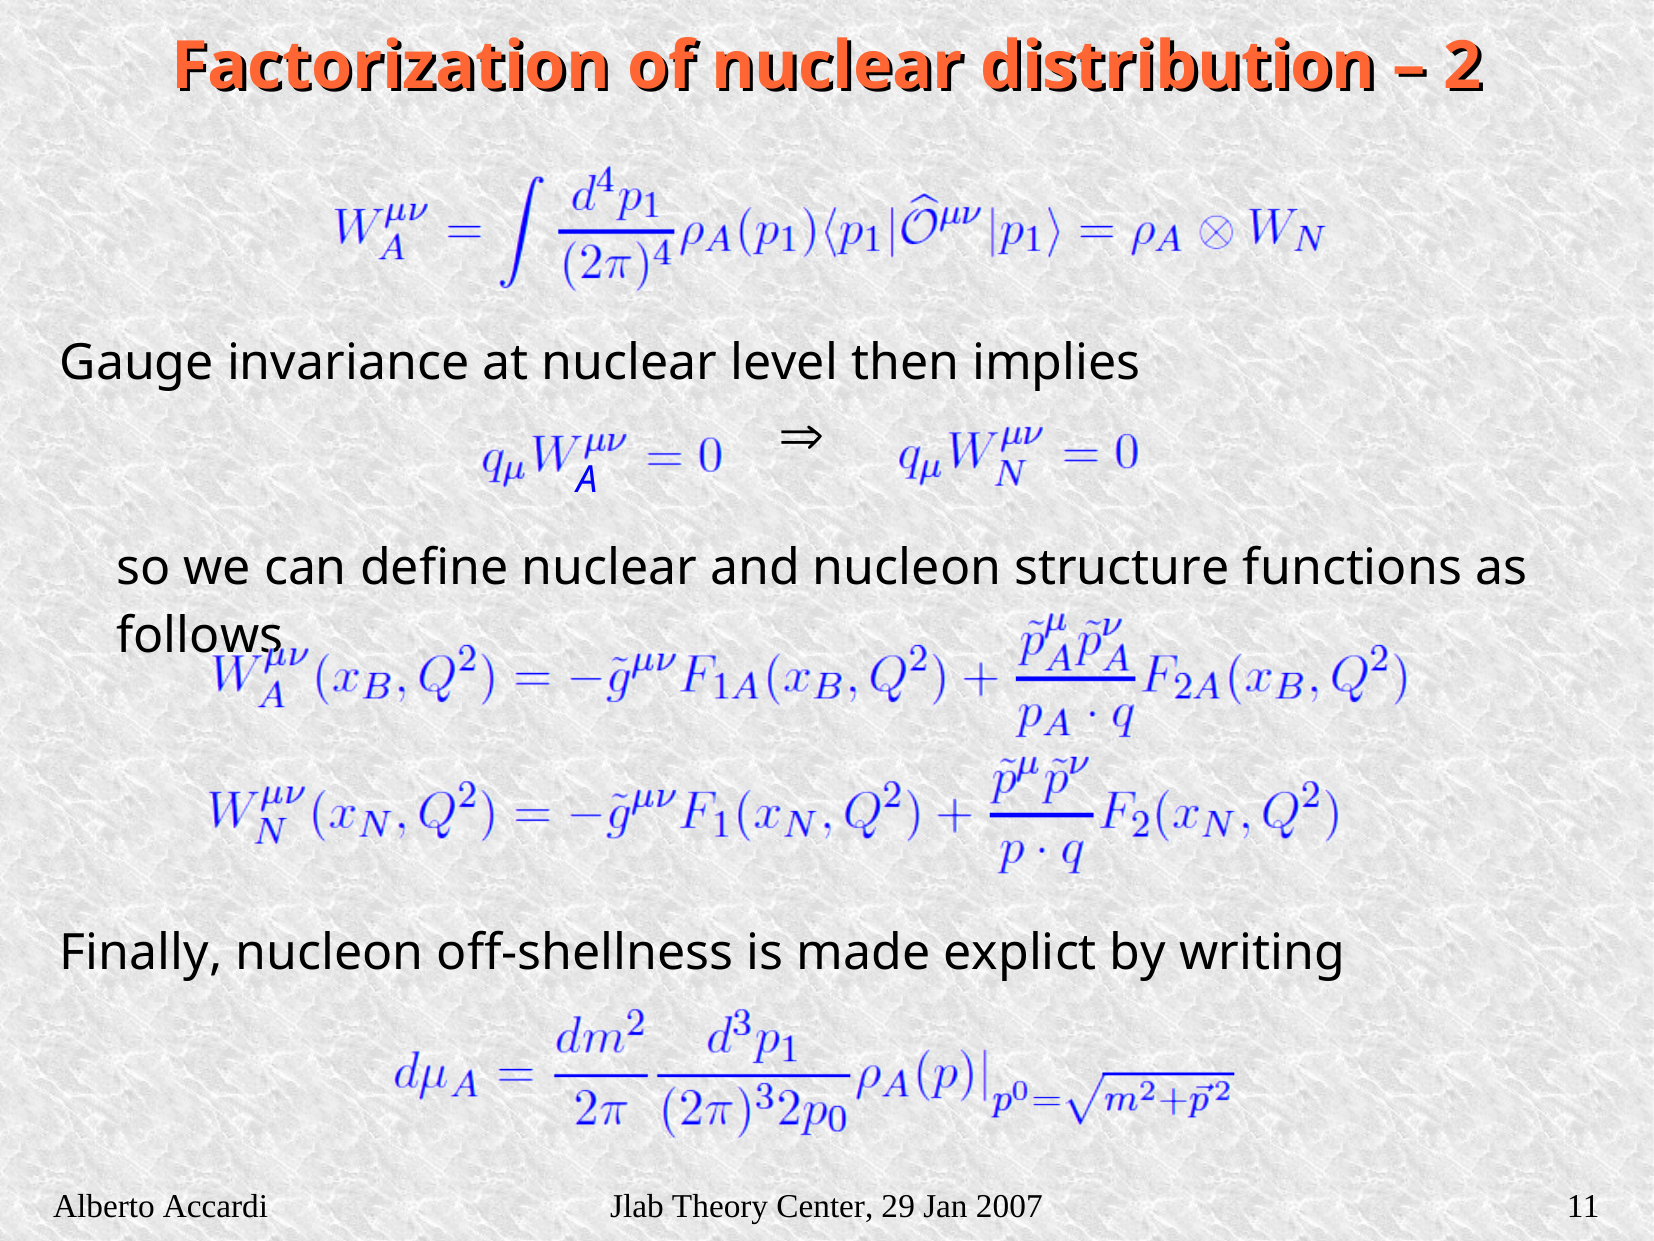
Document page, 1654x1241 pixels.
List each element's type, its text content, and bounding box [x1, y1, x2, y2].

text_box  [764, 406, 852, 498]
text_box A [561, 445, 614, 506]
picture [0, 0, 1654, 1241]
text_box Gauge invariance at nuclear level then implies so we can define nuclear and nucleon structure functions as follows [44, 318, 1634, 635]
text_box Finally, nucleon off-shellness is made explict by writing [44, 909, 1634, 985]
text_box Factorization of nuclear distribution – 2 [29, 5, 1625, 133]
